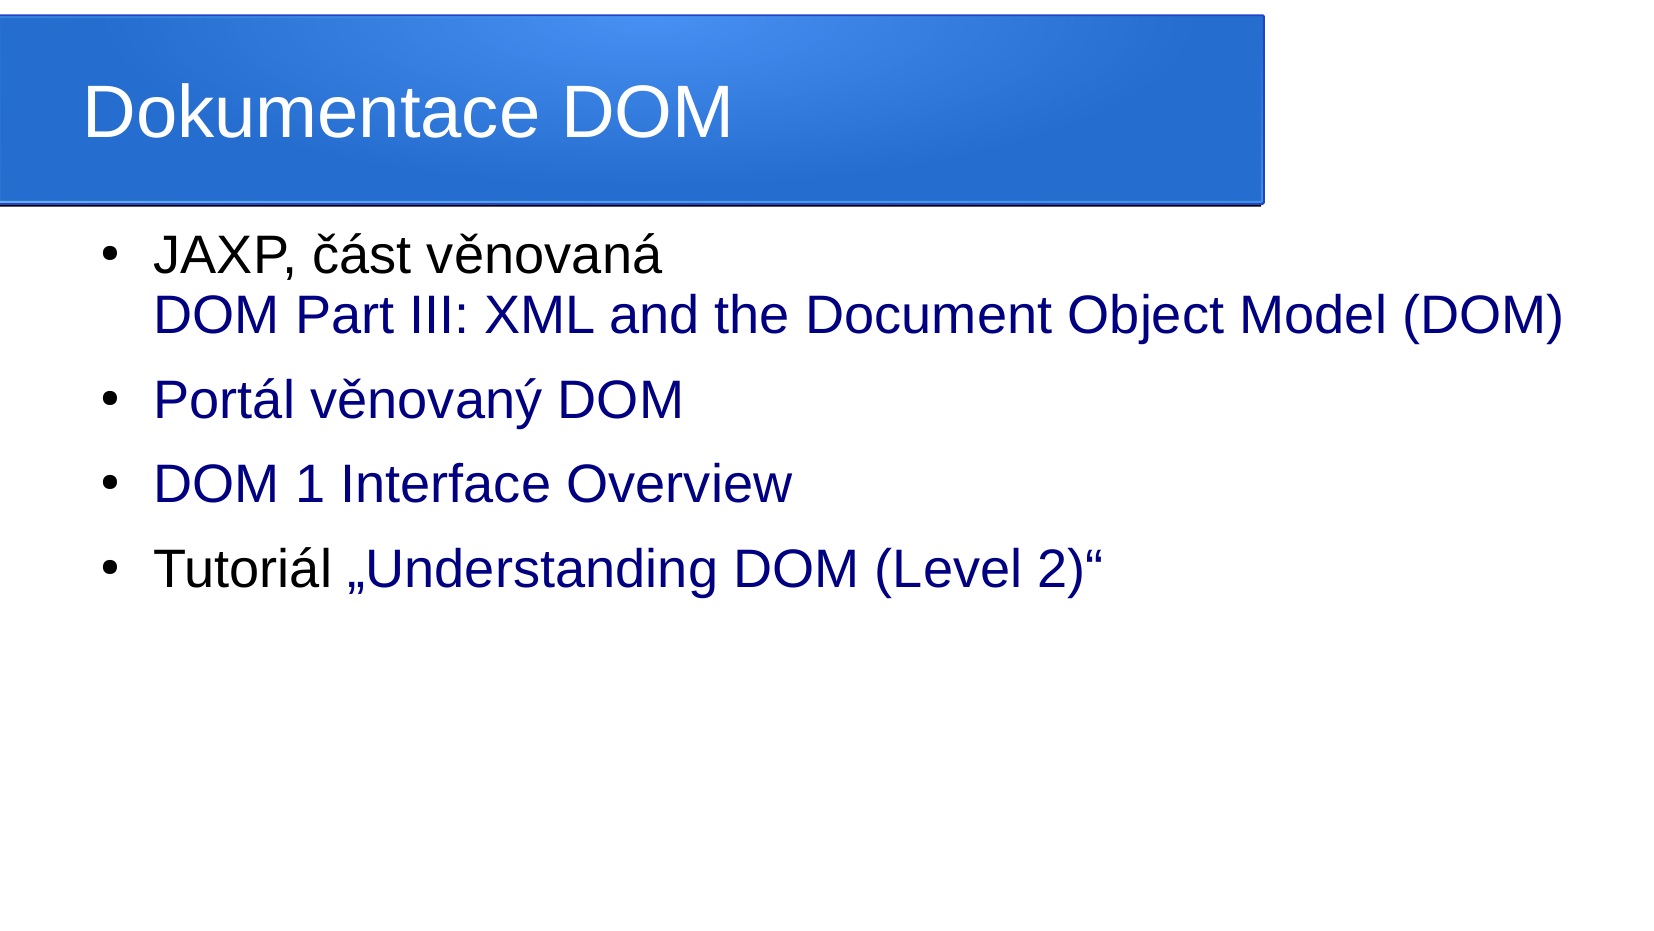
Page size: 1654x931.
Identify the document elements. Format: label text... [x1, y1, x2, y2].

list JAXP, část věnovaná DOM Part III: XML and the Document Object Model (DOM) Portál věnovaný DOM DOM 1 Interface Overview Tutoriál „Understanding DOM (Level 2)“ [82, 224, 1571, 764]
title Dokumentace DOM [82, 35, 1235, 189]
